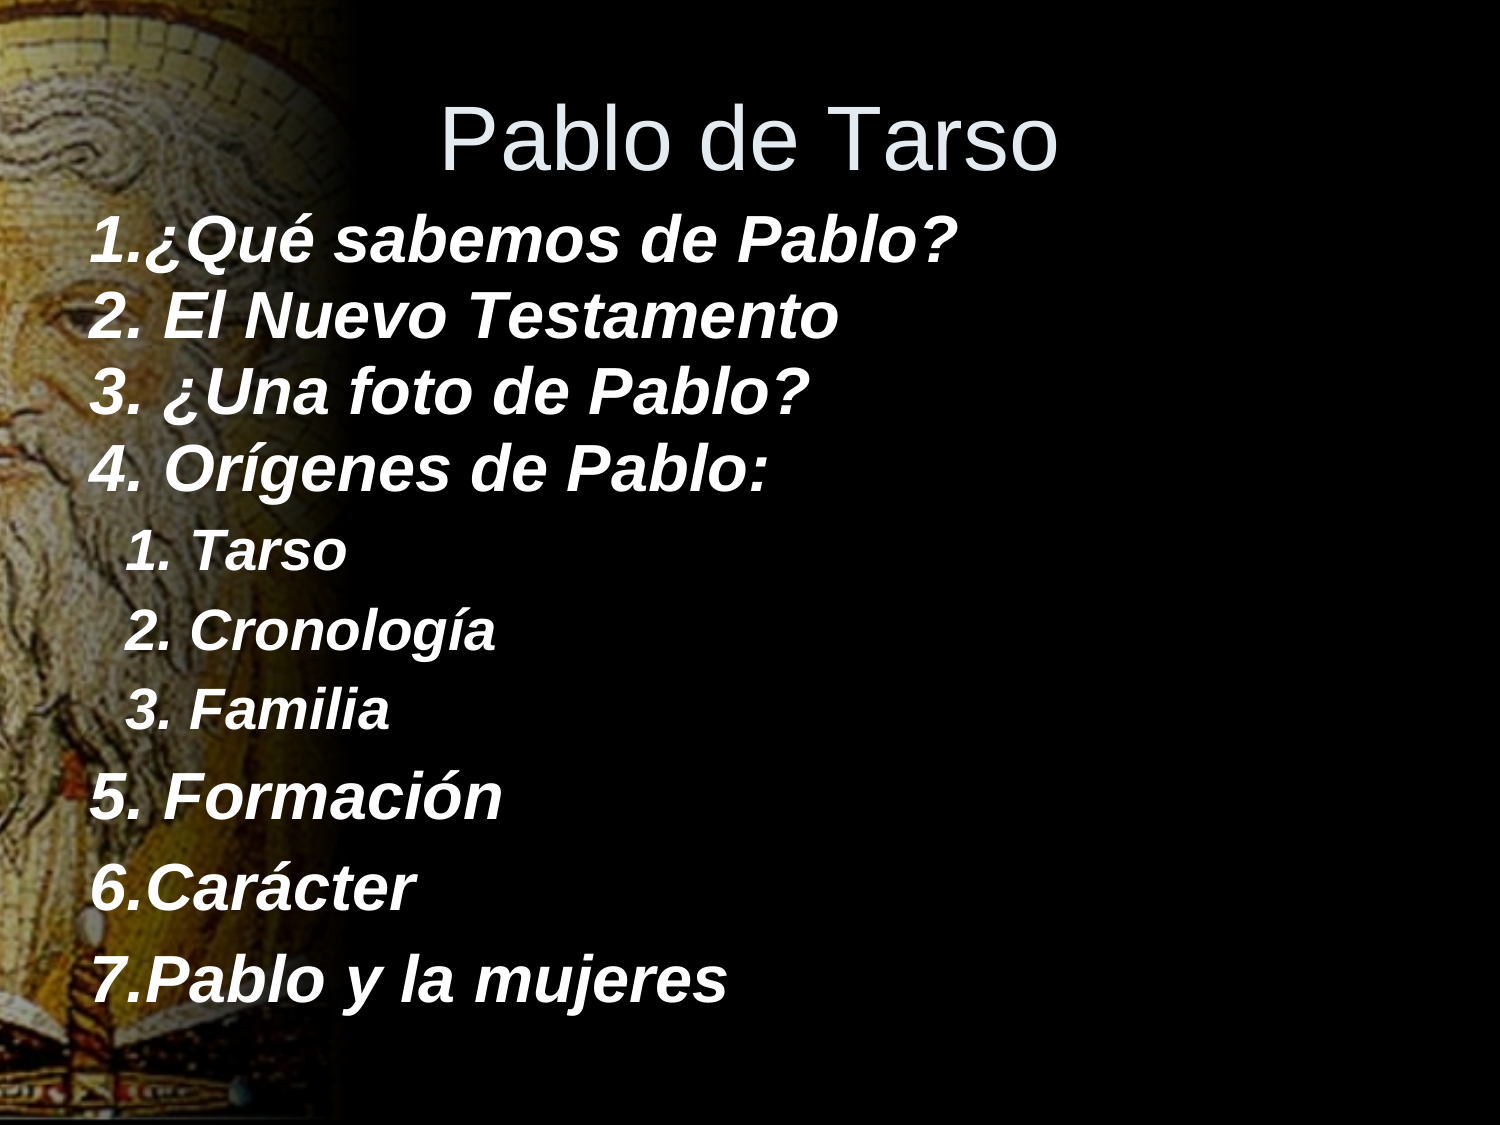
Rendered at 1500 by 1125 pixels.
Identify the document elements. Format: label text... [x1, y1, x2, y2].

picture [0, 0, 1500, 1125]
list ¿Qué sabemos de Pablo? El Nuevo Testamento ¿Una foto de Pablo? Orígenes de Pablo: Tarso Cronología Familia Formación Carácter Pablo y la mujeres [74, 206, 1424, 1123]
title Pablo de Tarso [75, 45, 1426, 233]
